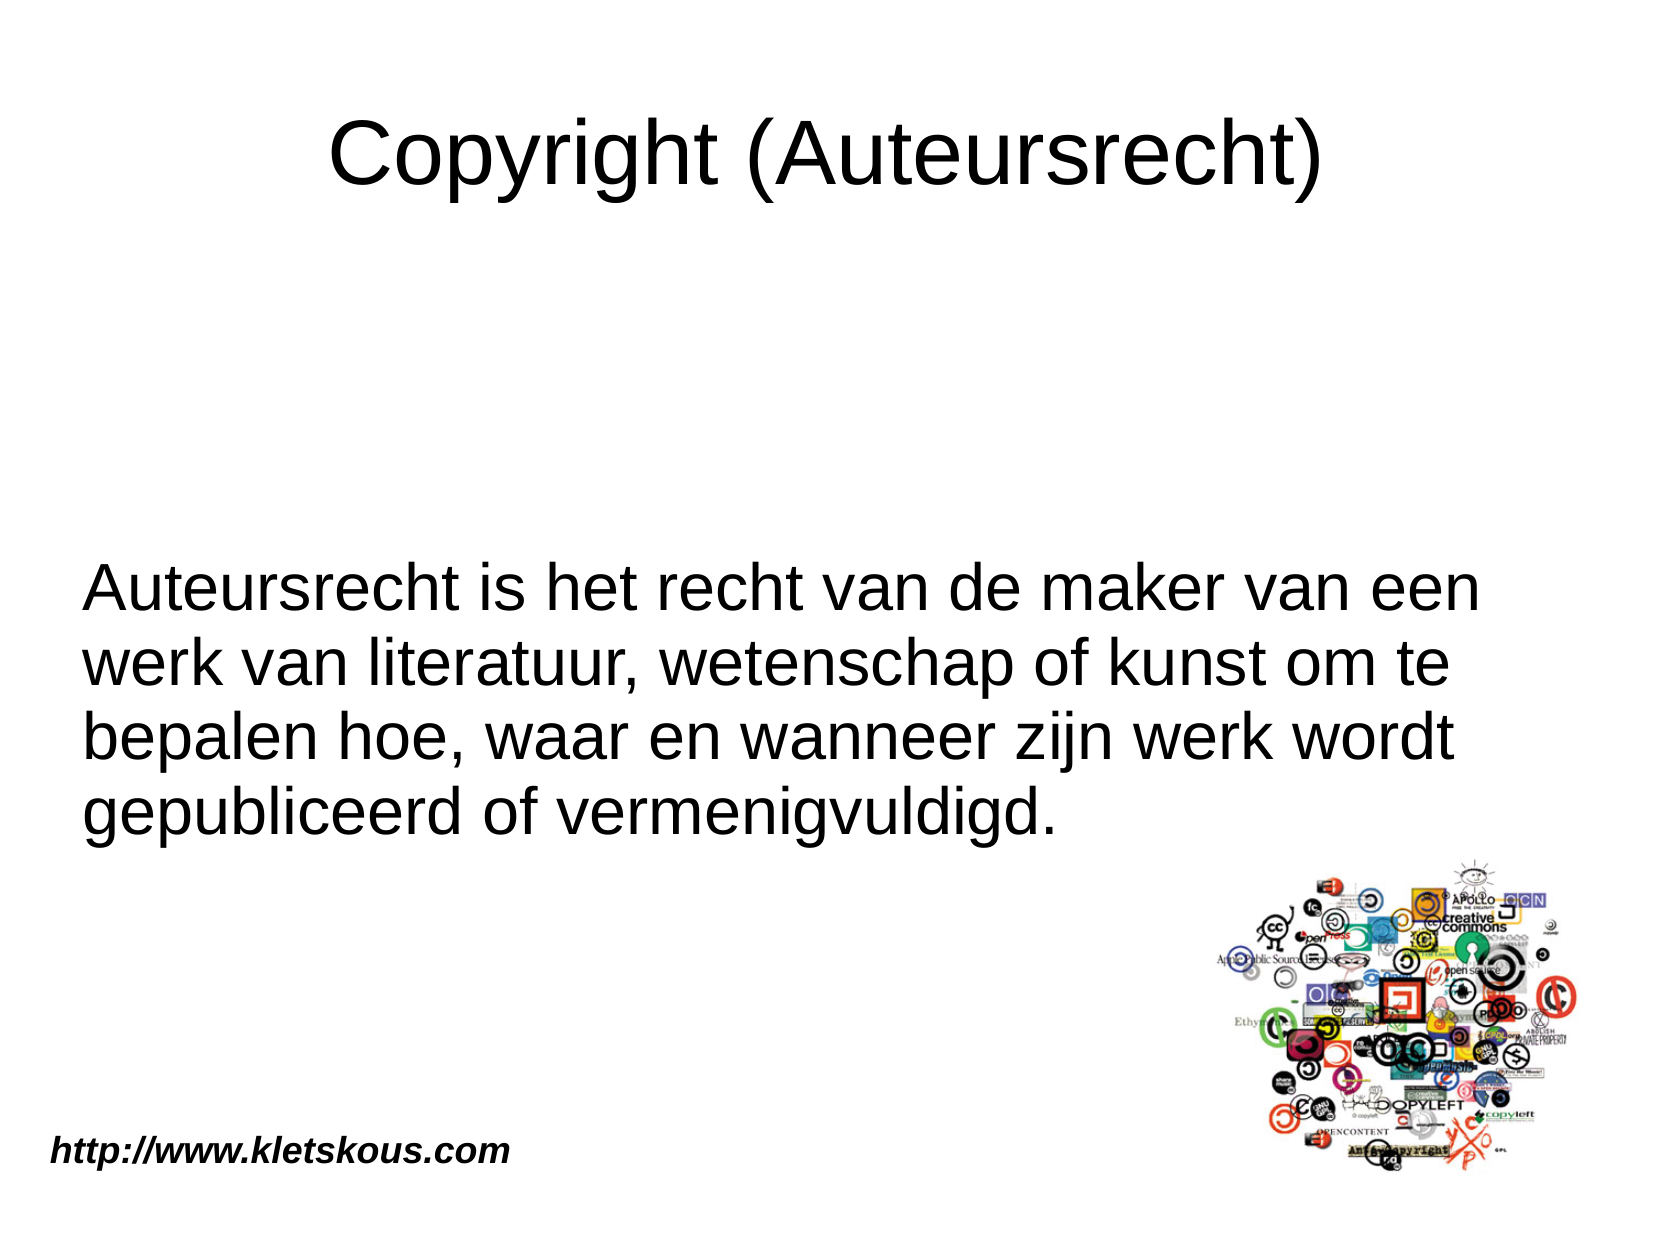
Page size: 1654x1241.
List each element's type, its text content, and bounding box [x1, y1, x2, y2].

title Copyright (Auteursrecht) [82, 49, 1571, 257]
text_box http://www.kletskous.com [34, 1122, 591, 1211]
picture [1210, 856, 1595, 1182]
subtitle Auteursrecht is het recht van de maker van een werk van literatuur, wetenschap of kunst om te bepalen hoe, waar en wanneer zijn werk wordt gepubliceerd of vermenigvuldigd. [82, 297, 1571, 1102]
